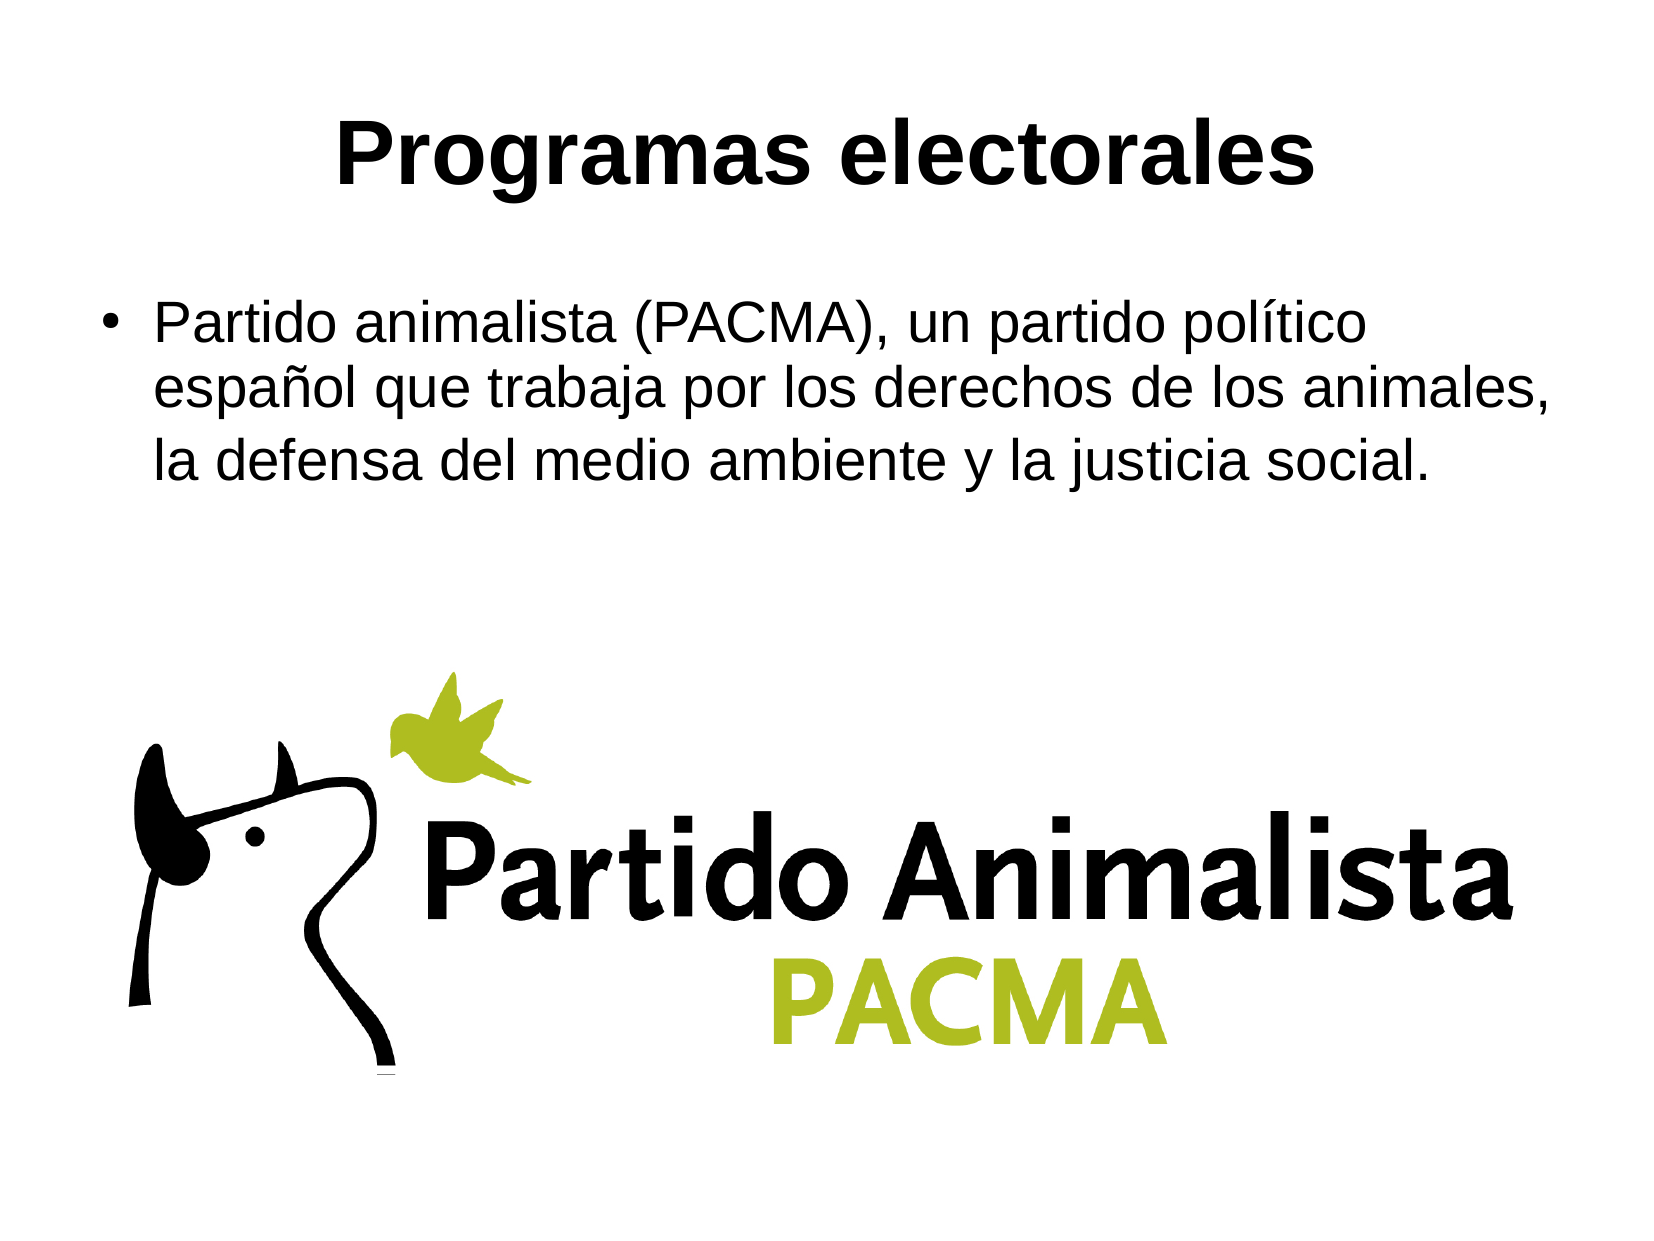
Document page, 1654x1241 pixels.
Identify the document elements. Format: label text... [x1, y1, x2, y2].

picture [118, 661, 1524, 1075]
list Partido animalista (PACMA), un partido político español que trabaja por los derechos de los animales, la defensa del medio ambiente y la justicia social. [82, 290, 1571, 1010]
title Programas electorales [82, 49, 1571, 257]
